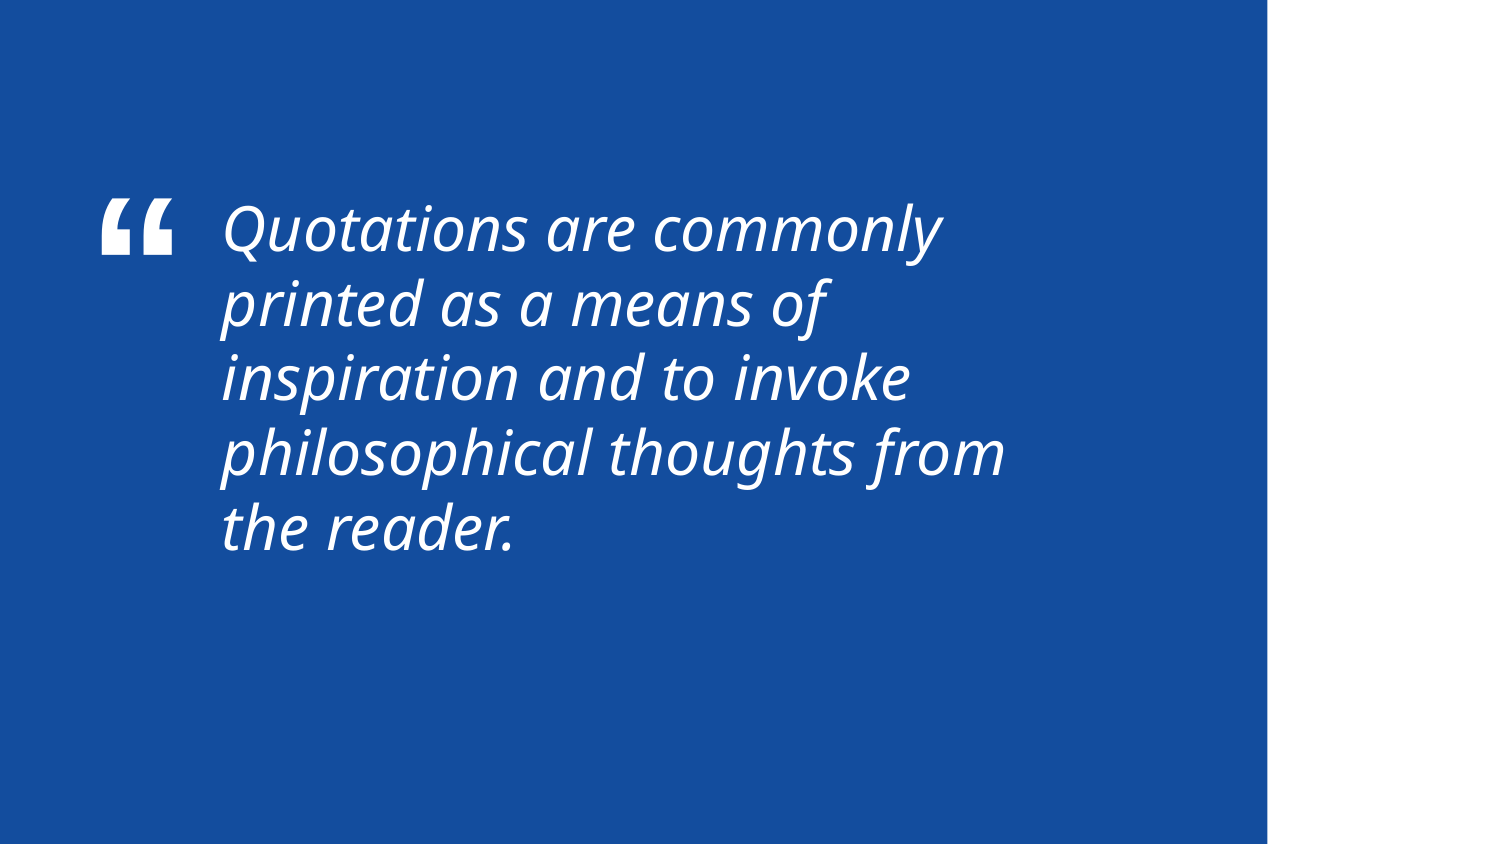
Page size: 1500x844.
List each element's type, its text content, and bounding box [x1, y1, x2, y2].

list Quotations are commonly printed as a means of inspiration and to invoke philosophical thoughts from the reader. [206, 173, 1094, 624]
